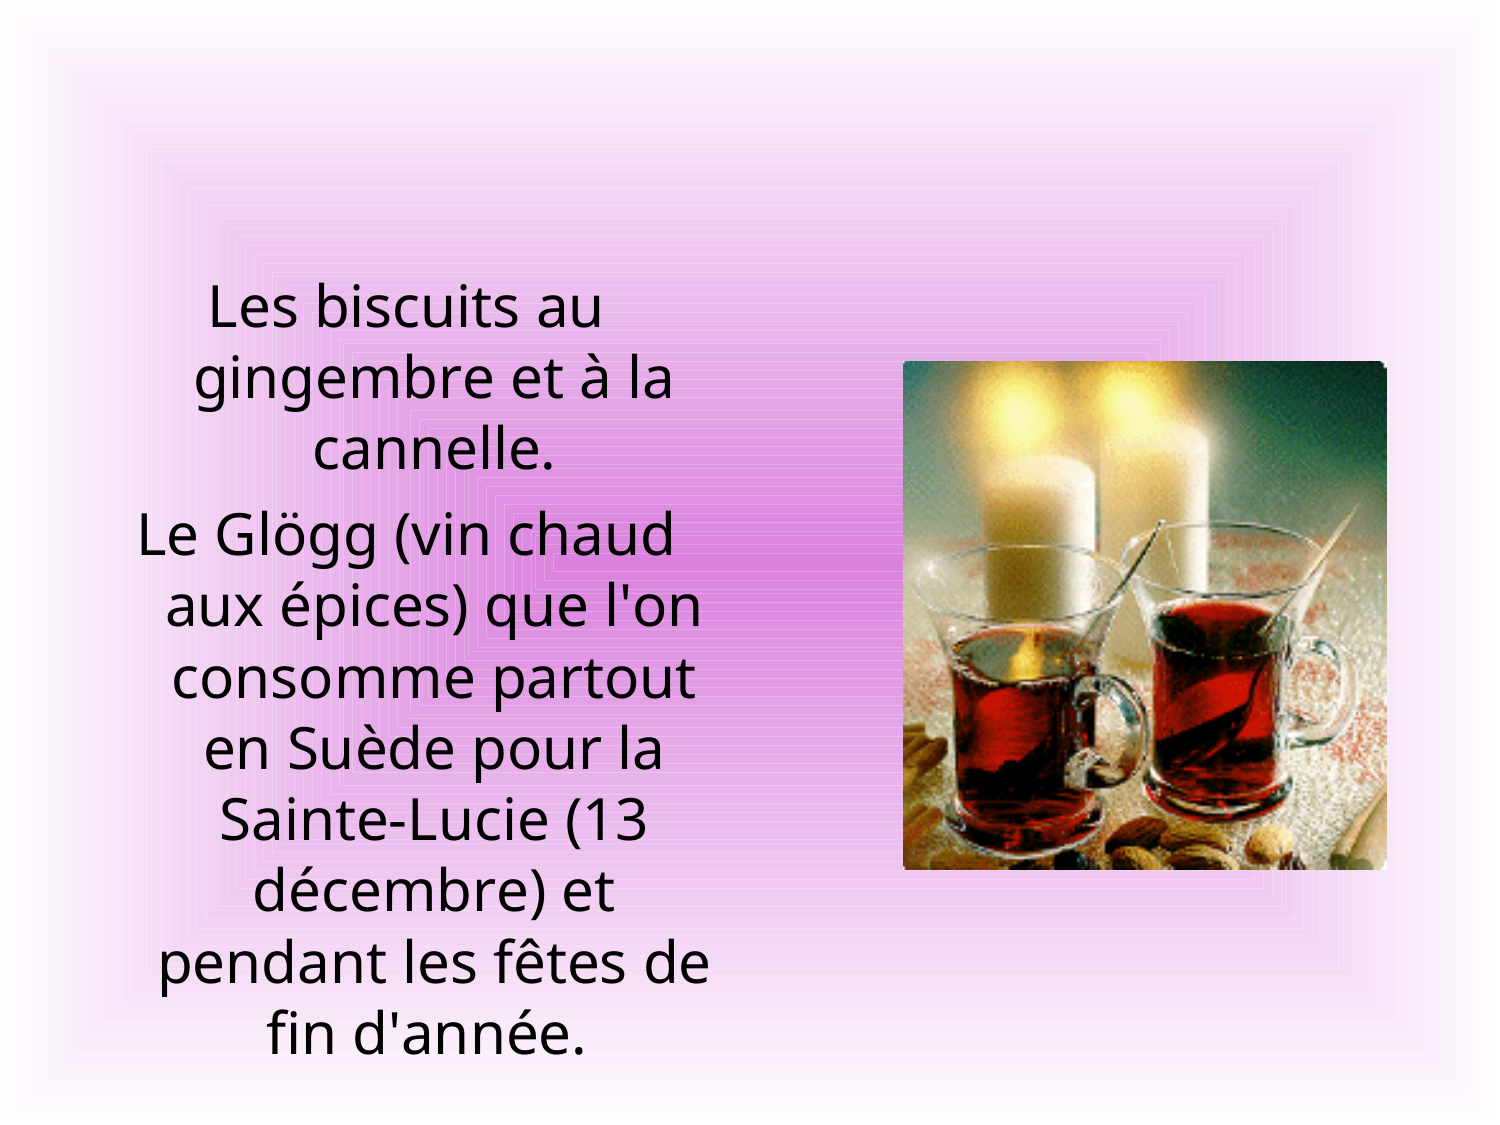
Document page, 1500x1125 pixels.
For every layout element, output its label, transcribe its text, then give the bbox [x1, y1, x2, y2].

list Les biscuits au gingembre et à la cannelle. Le Glögg (vin chaud aux épices) que l'on consomme partout en Suède pour la Sainte-Lucie (13 décembre) et pendant les fêtes de fin d'année. [75, 262, 738, 1125]
picture [903, 361, 1387, 870]
